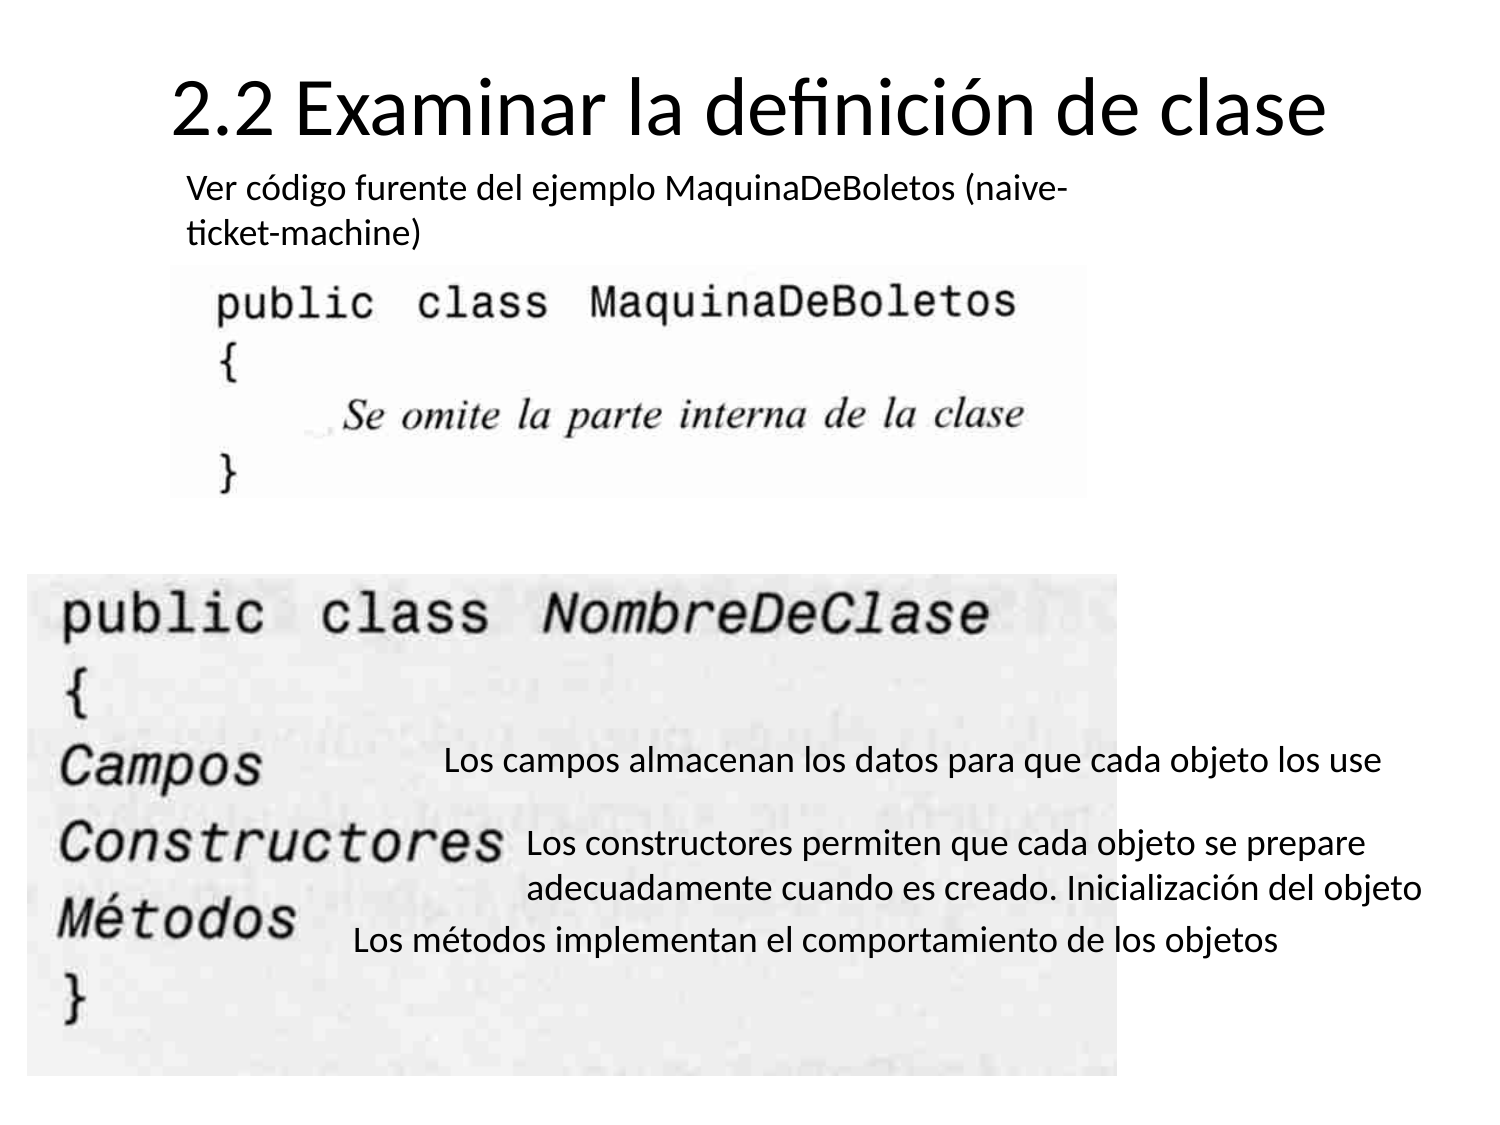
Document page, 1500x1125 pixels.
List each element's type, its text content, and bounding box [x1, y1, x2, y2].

picture [27, 574, 1117, 1076]
text_box Los métodos implementan el comportamiento de los objetos [338, 907, 1493, 969]
text_box Ver código furente del ejemplo MaquinaDeBoletos (naive-ticket-machine) [171, 155, 1093, 262]
picture [170, 265, 1087, 498]
text_box Los campos almacenan los datos para que cada objeto los use [429, 727, 1493, 789]
title 2.2 Examinar la definición de clase [75, 45, 1426, 126]
text_box Los constructores permiten que cada objeto se prepare adecuadamente cuando es creado. Inicialización del objeto [511, 810, 1469, 907]
